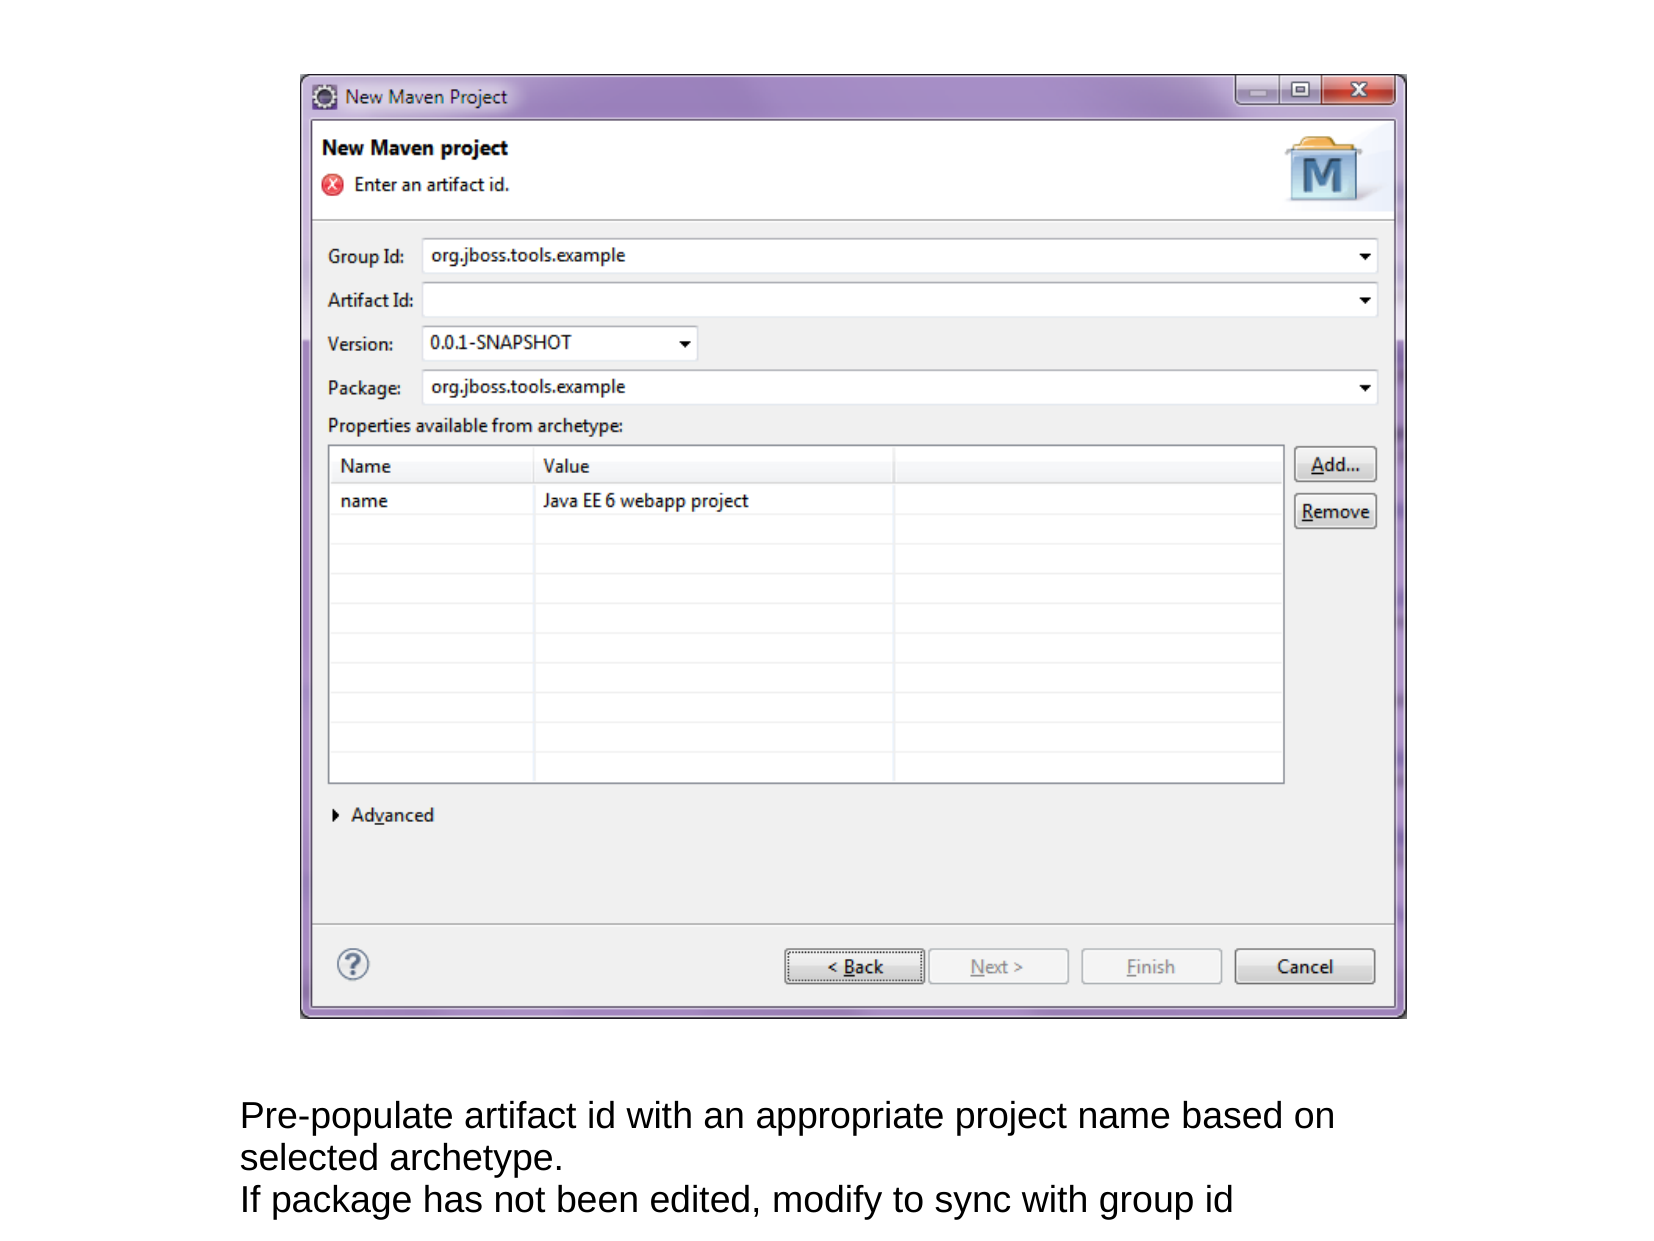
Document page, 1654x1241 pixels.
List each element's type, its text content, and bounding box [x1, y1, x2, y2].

text_box Pre-populate artifact id with an appropriate project name based on selected archetype. If package has not been edited, modify to sync with group id [225, 1087, 1361, 1229]
picture [300, 74, 1407, 1019]
